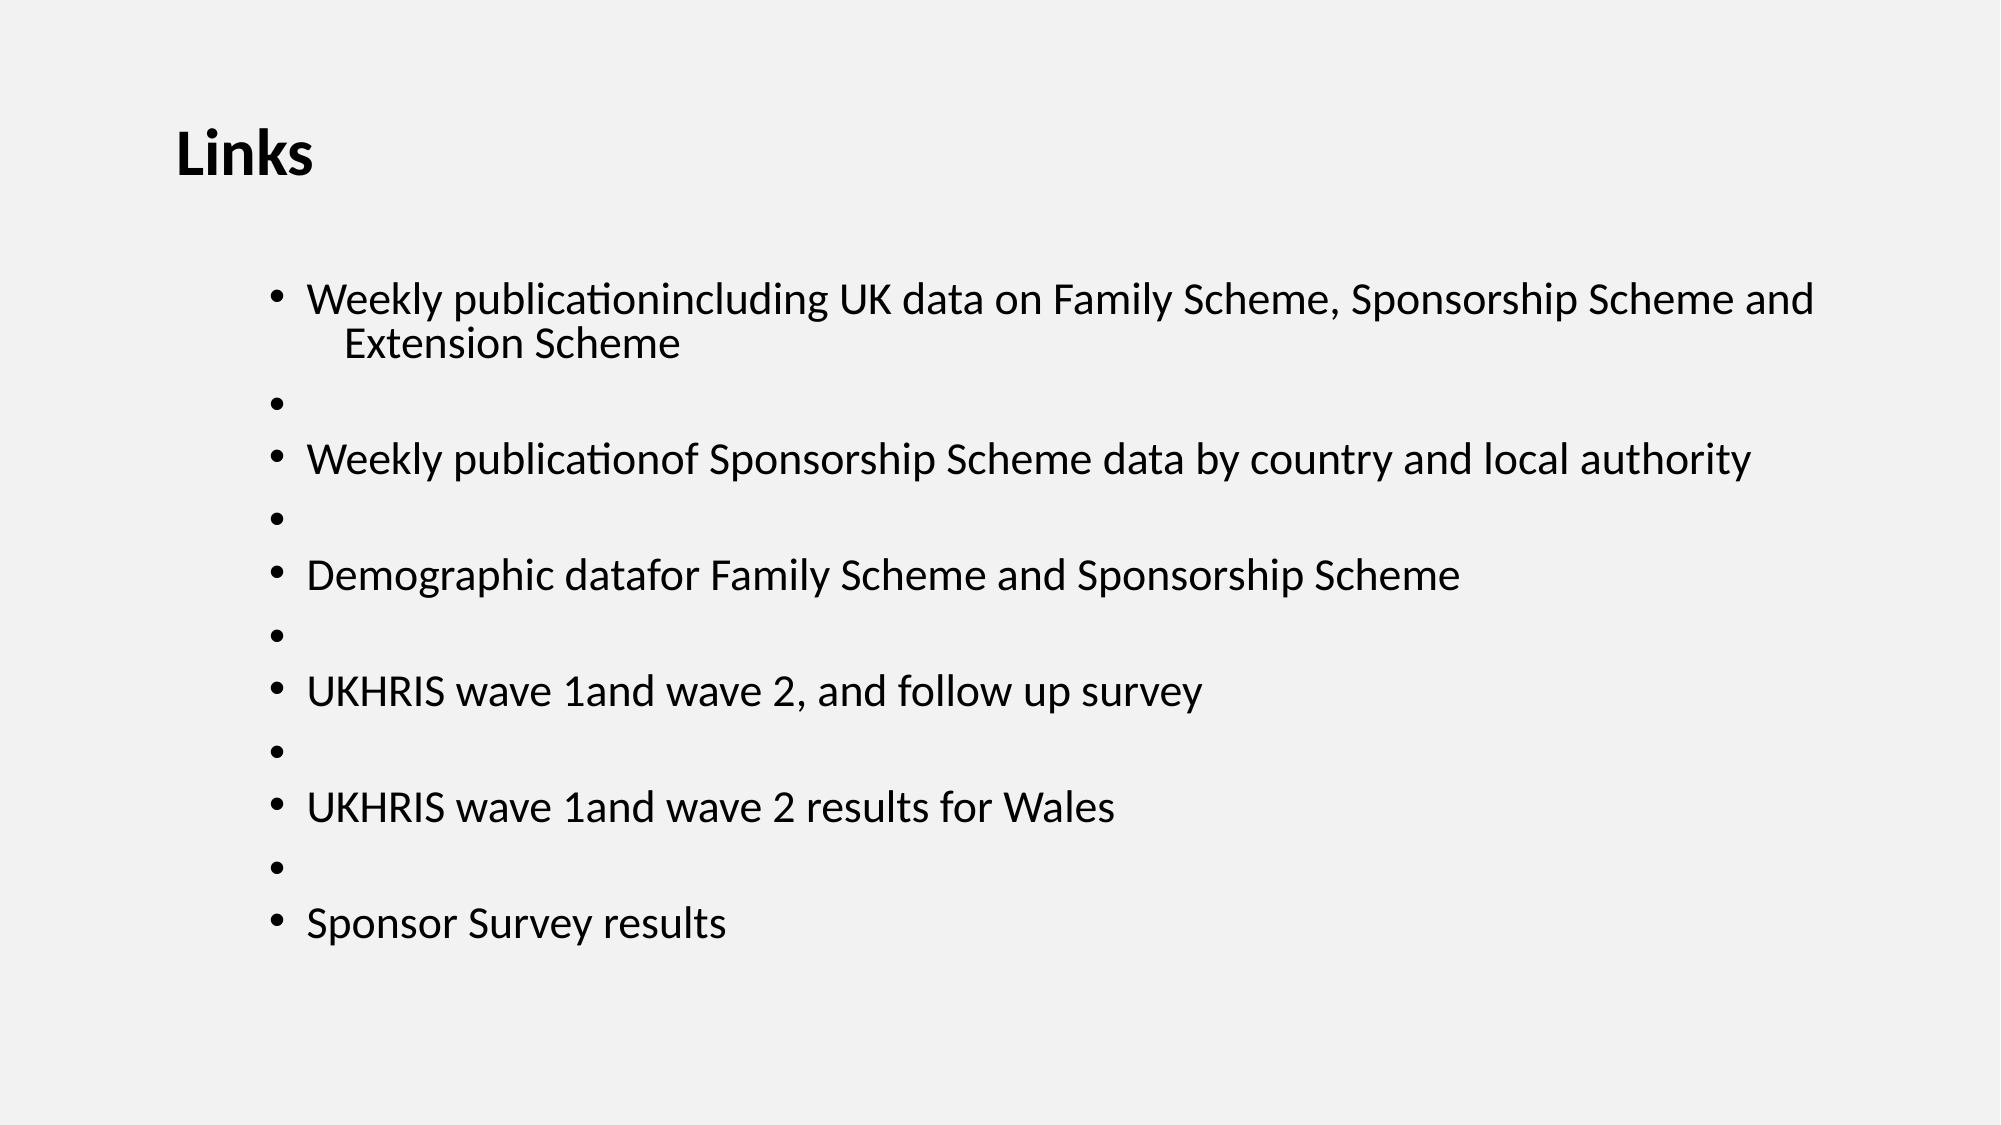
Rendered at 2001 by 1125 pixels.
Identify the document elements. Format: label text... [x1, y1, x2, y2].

title Links [161, 57, 1000, 251]
list Weekly publication including UK data on Family Scheme, Sponsorship Scheme and Extension Scheme Weekly publication of Sponsorship Scheme data by country and local authority Demographic data for Family Scheme and Sponsorship Scheme UKHRIS wave 1 and wave 2, and follow up survey UKHRIS wave 1 and wave 2 results for Wales Sponsor Survey results [104, 271, 2000, 968]
